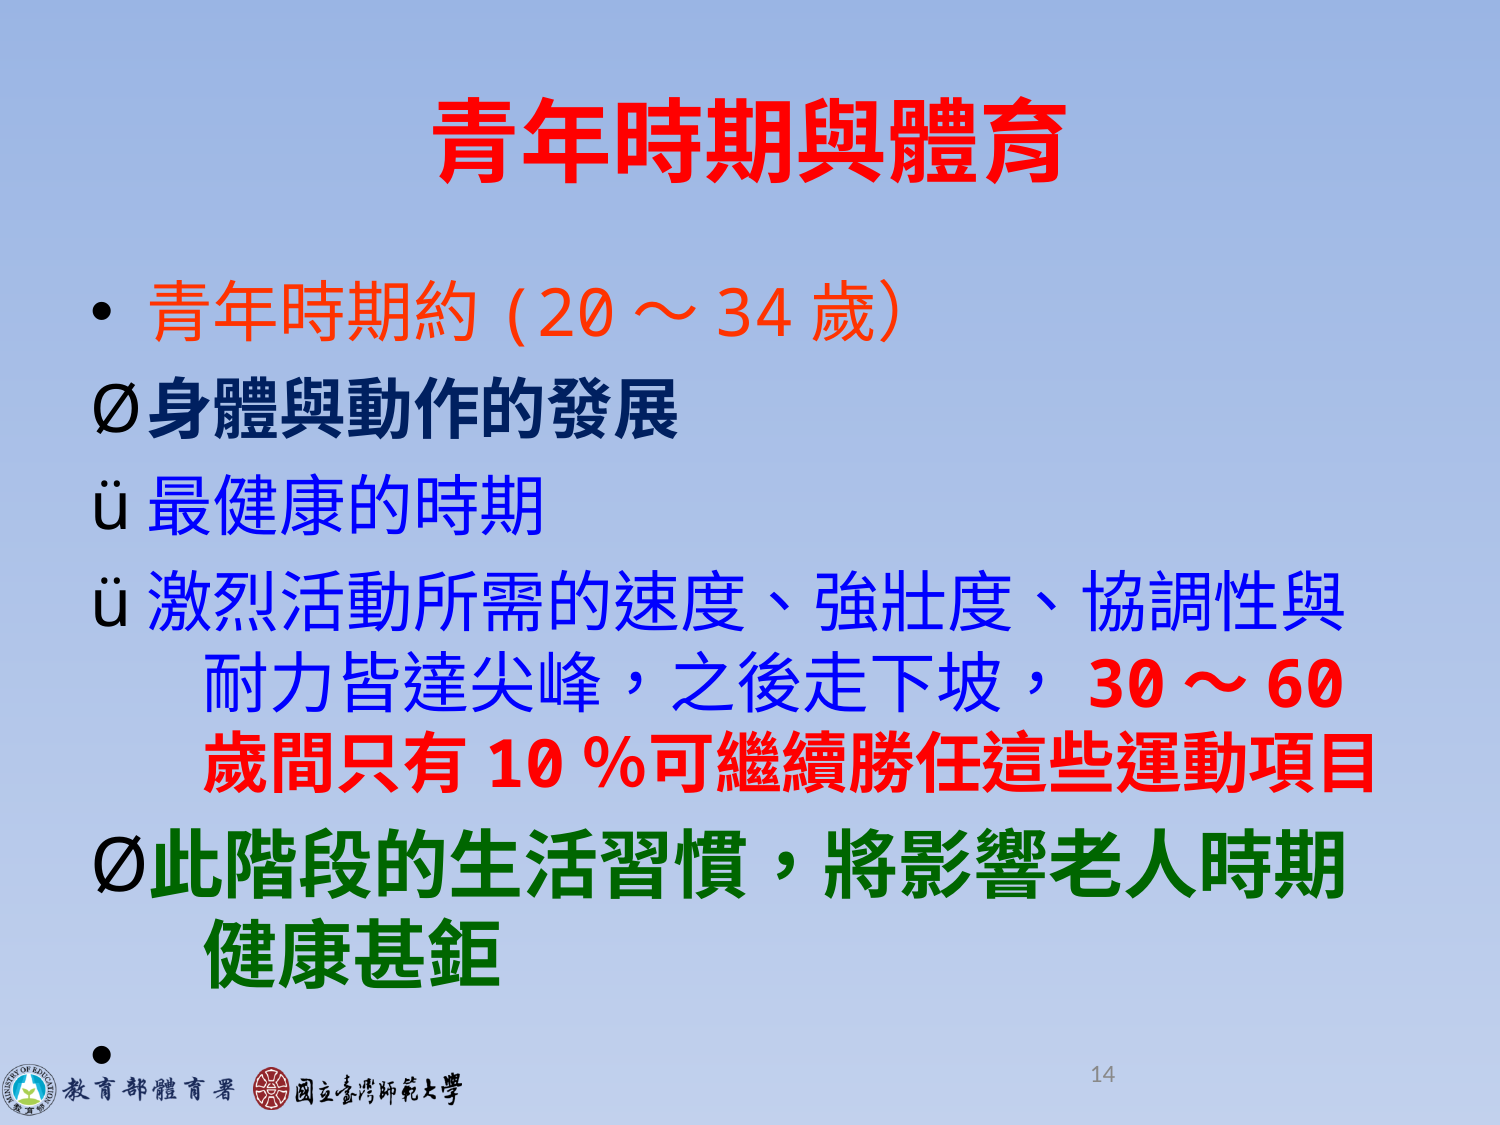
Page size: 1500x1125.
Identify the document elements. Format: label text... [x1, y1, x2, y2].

text_box [1074, 1042, 1426, 1103]
title 青年時期與體育 [75, 45, 1426, 233]
list 青年時期約(20～34歲） 身體與動作的發展 最健康的時期 激烈活動所需的速度、強壯度、協調性與耐力皆達尖峰，之後走下坡，30～60歲間只有10％可繼續勝任這些運動項目 此階段的生活習慣，將影響老人時期健康甚鉅 [75, 262, 1426, 1005]
